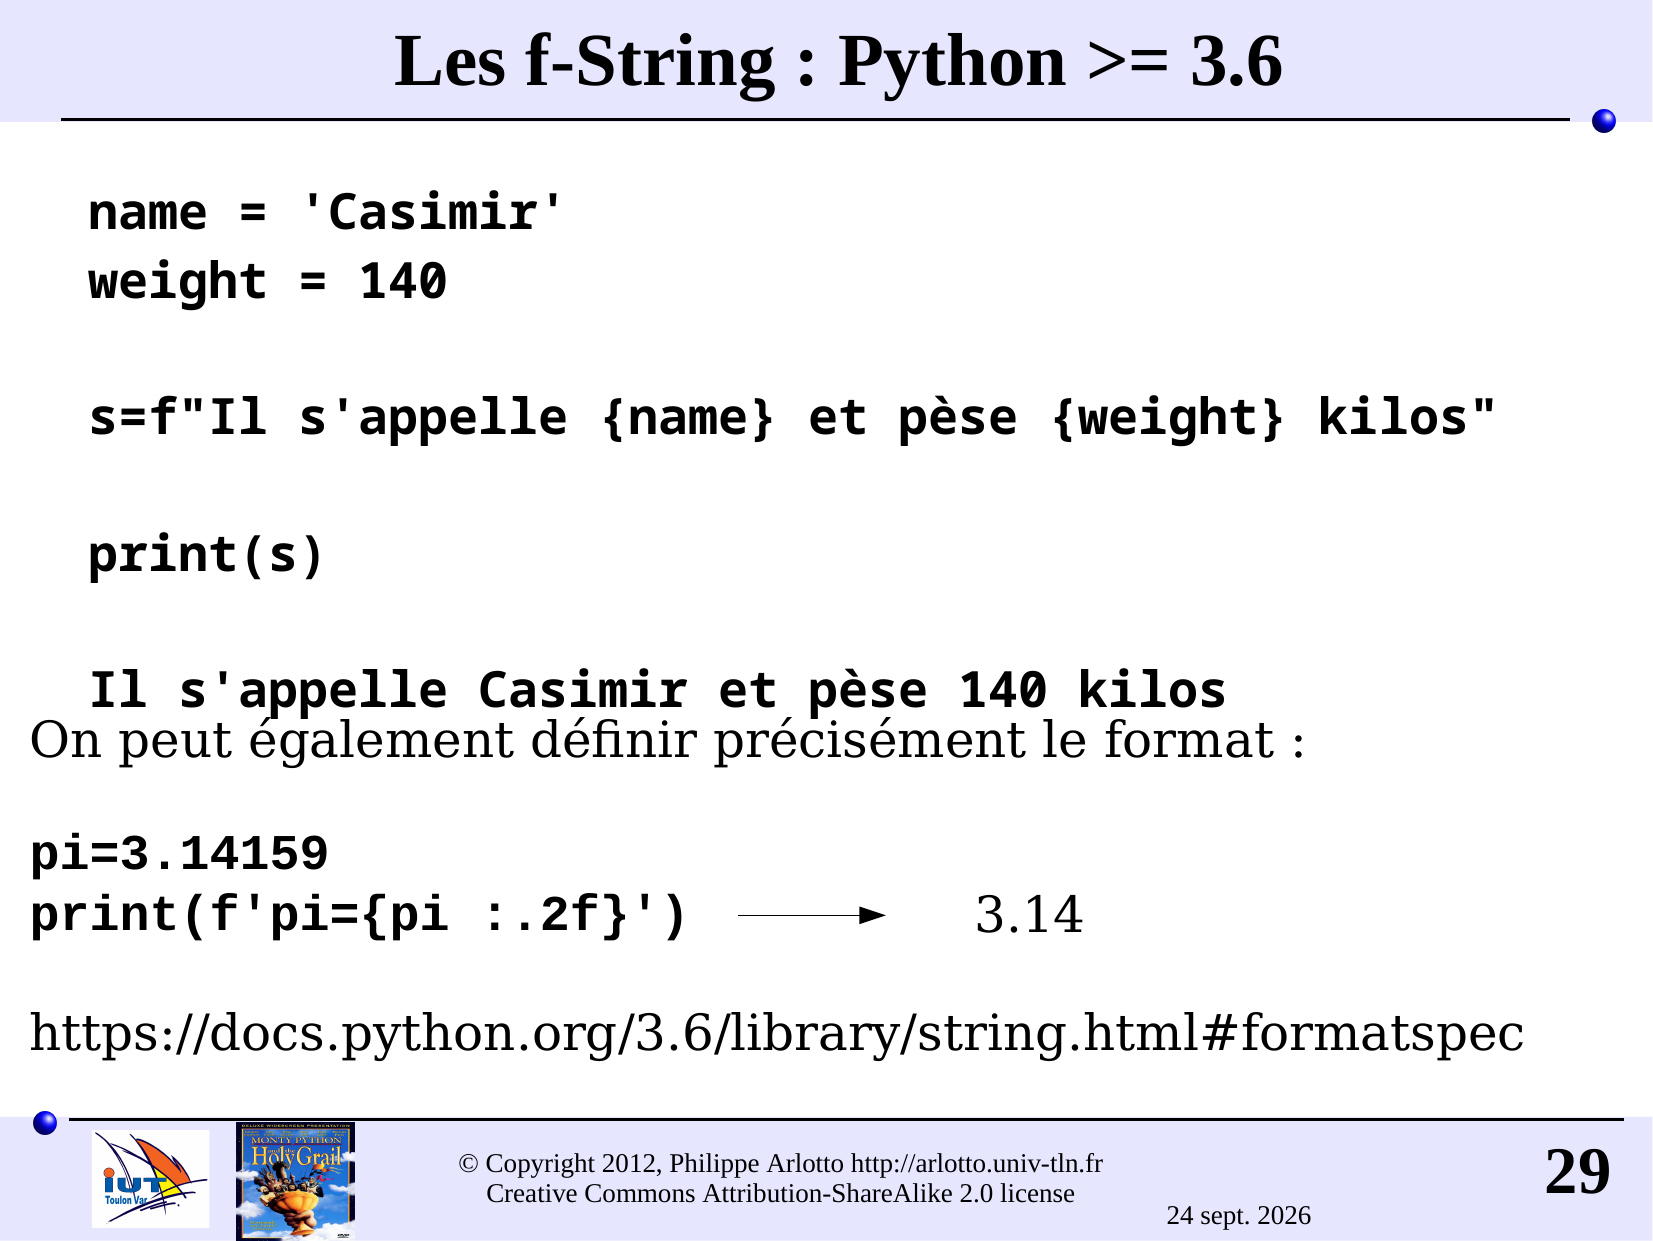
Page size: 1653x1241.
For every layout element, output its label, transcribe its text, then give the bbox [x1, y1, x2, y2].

title Les f-String : Python >= 3.6 [95, 14, 1585, 107]
picture [236, 1122, 355, 1241]
text_box On peut également définir précisément le format : pi=3.14159 print(f'pi={pi :.2f}') https://docs.python.org/3.6/library/string.html#formatspec [29, 710, 1565, 1063]
text_box 3.14 [974, 885, 1123, 945]
text_box name = 'Casimir' weight = 140 s=f"Il s'appelle {name} et pèse {weight} kilos" print(s) Il s'appelle Casimir et pèse 140 kilos [88, 176, 1536, 710]
